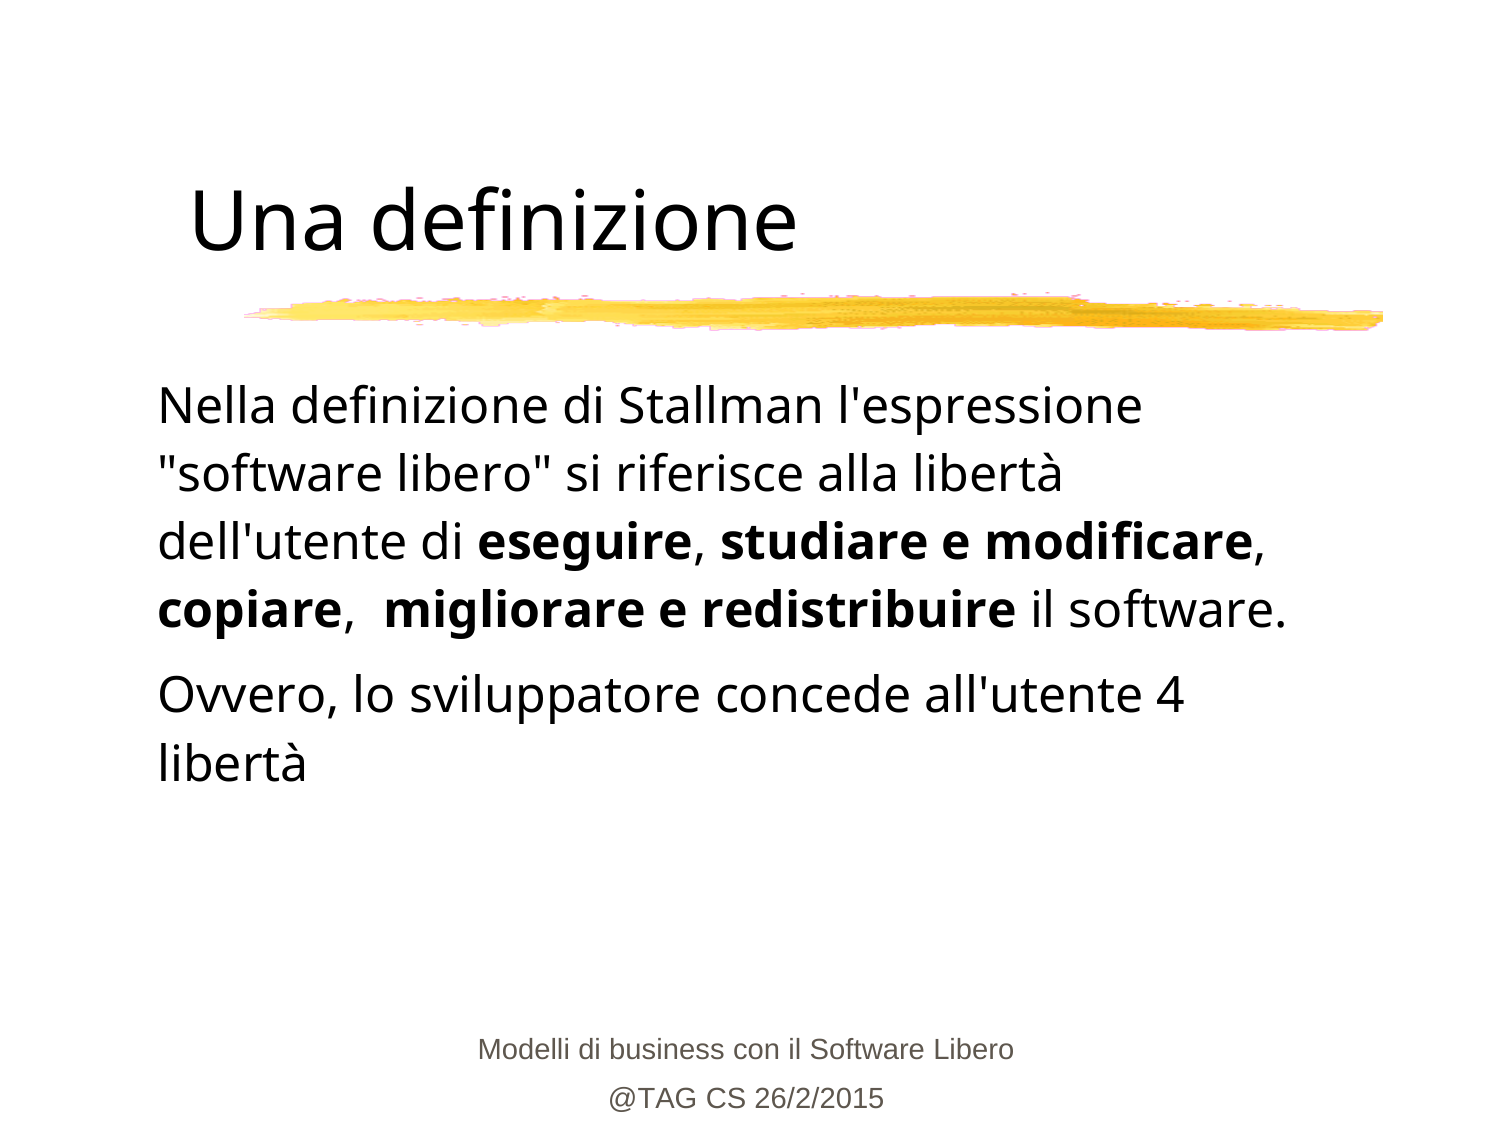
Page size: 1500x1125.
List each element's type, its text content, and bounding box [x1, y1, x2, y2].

picture [244, 288, 1383, 339]
title Una definizione [174, 147, 1330, 296]
list Nella definizione di Stallman l'espressione "software libero" si riferisce alla libertà dell'utente di eseguire, studiare e modificare, copiare, migliorare e redistribuire il software. Ovvero, lo sviluppatore concede all'utente 4 libertà [88, 362, 1312, 904]
